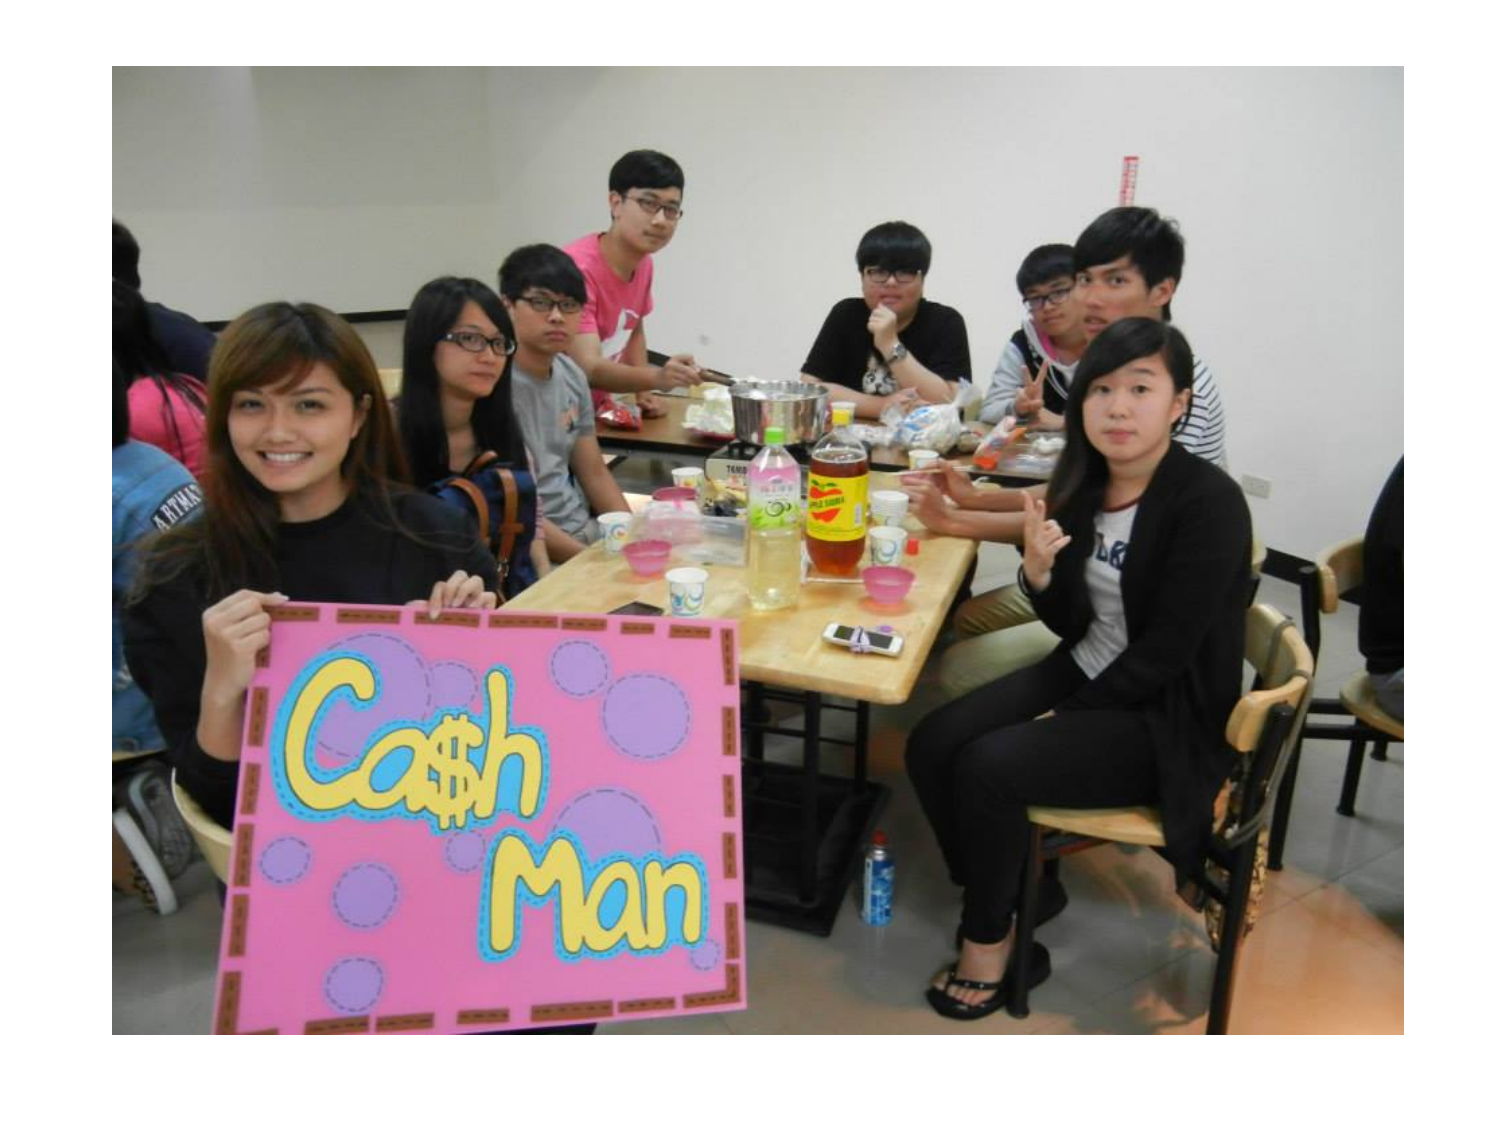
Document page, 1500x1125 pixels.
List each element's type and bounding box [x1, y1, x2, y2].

picture [112, 66, 1404, 1035]
title [75, 45, 1425, 233]
